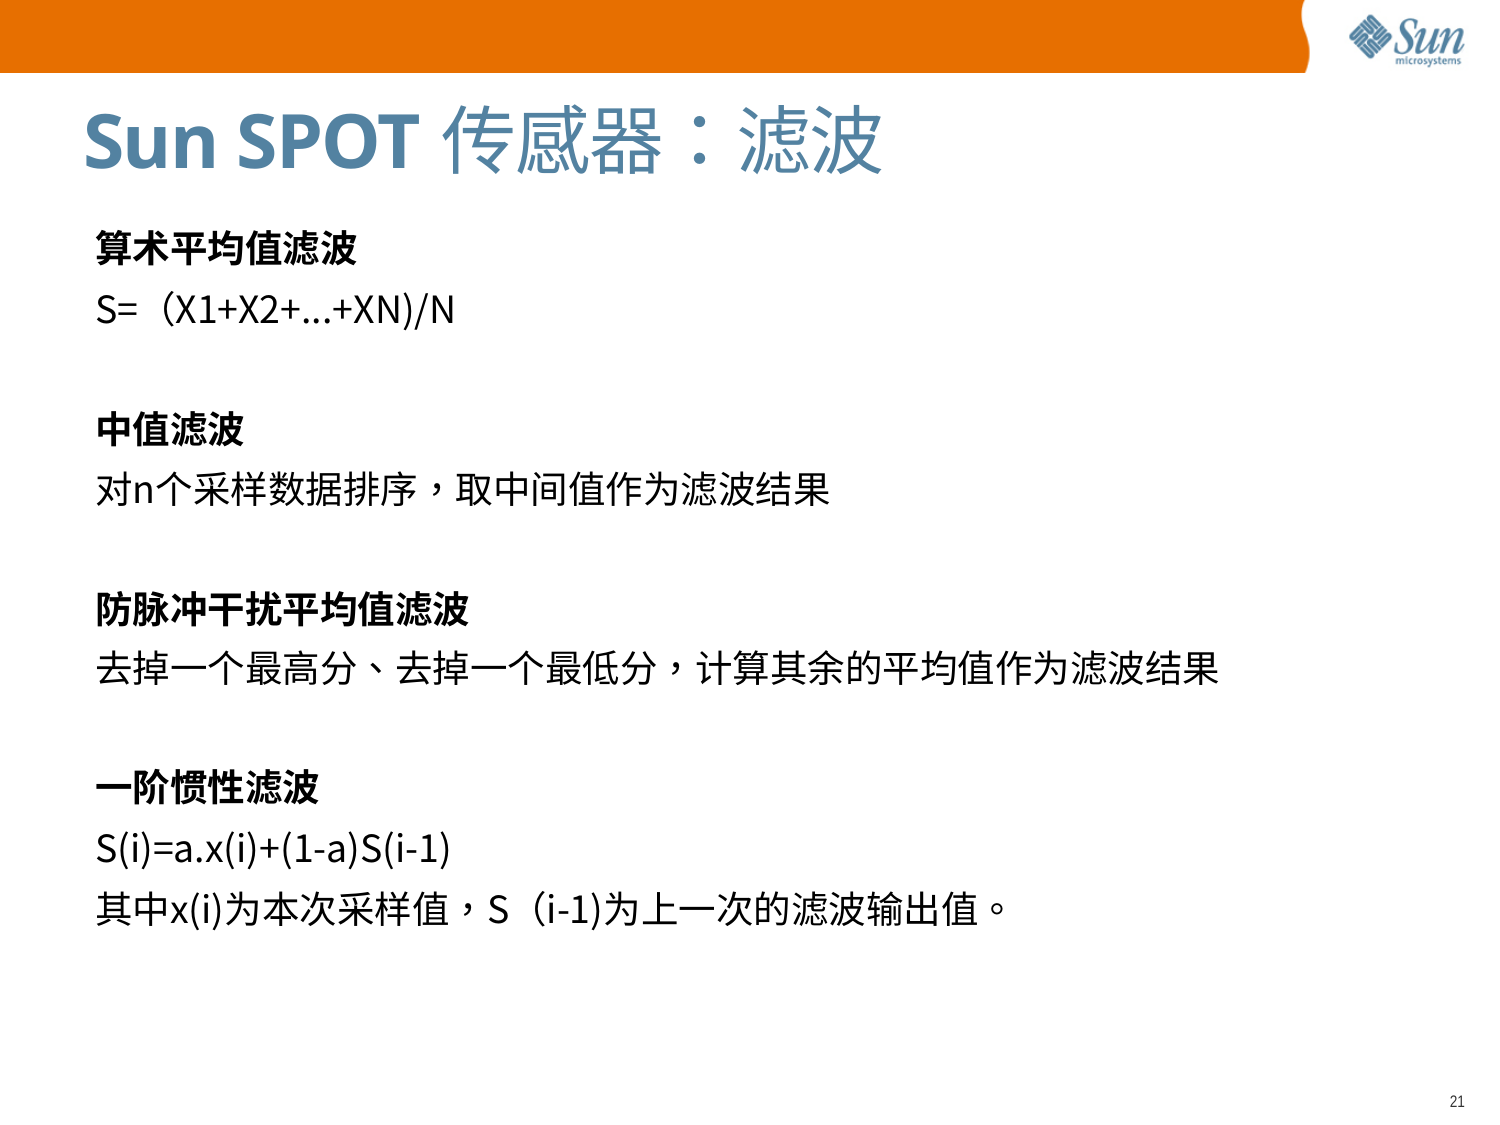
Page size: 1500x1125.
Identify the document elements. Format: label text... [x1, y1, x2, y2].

picture [0, 0, 1500, 73]
text_box 算术平均值滤波 S=（X1+X2+...+XN)/N 中值滤波 对n个采样数据排序，取中间值作为滤波结果 防脉冲干扰平均值滤波 去掉一个最高分、去掉一个最低分，计算其余的平均值作为滤波结果 一阶惯性滤波 S(i)=a.x(i)+(1-a)S(i-1) 其中x(i)为本次采样值，S（i-1)为上一次的滤波输出值。 [95, 227, 1411, 836]
title Sun SPOT传感器：滤波 [83, 94, 1446, 199]
